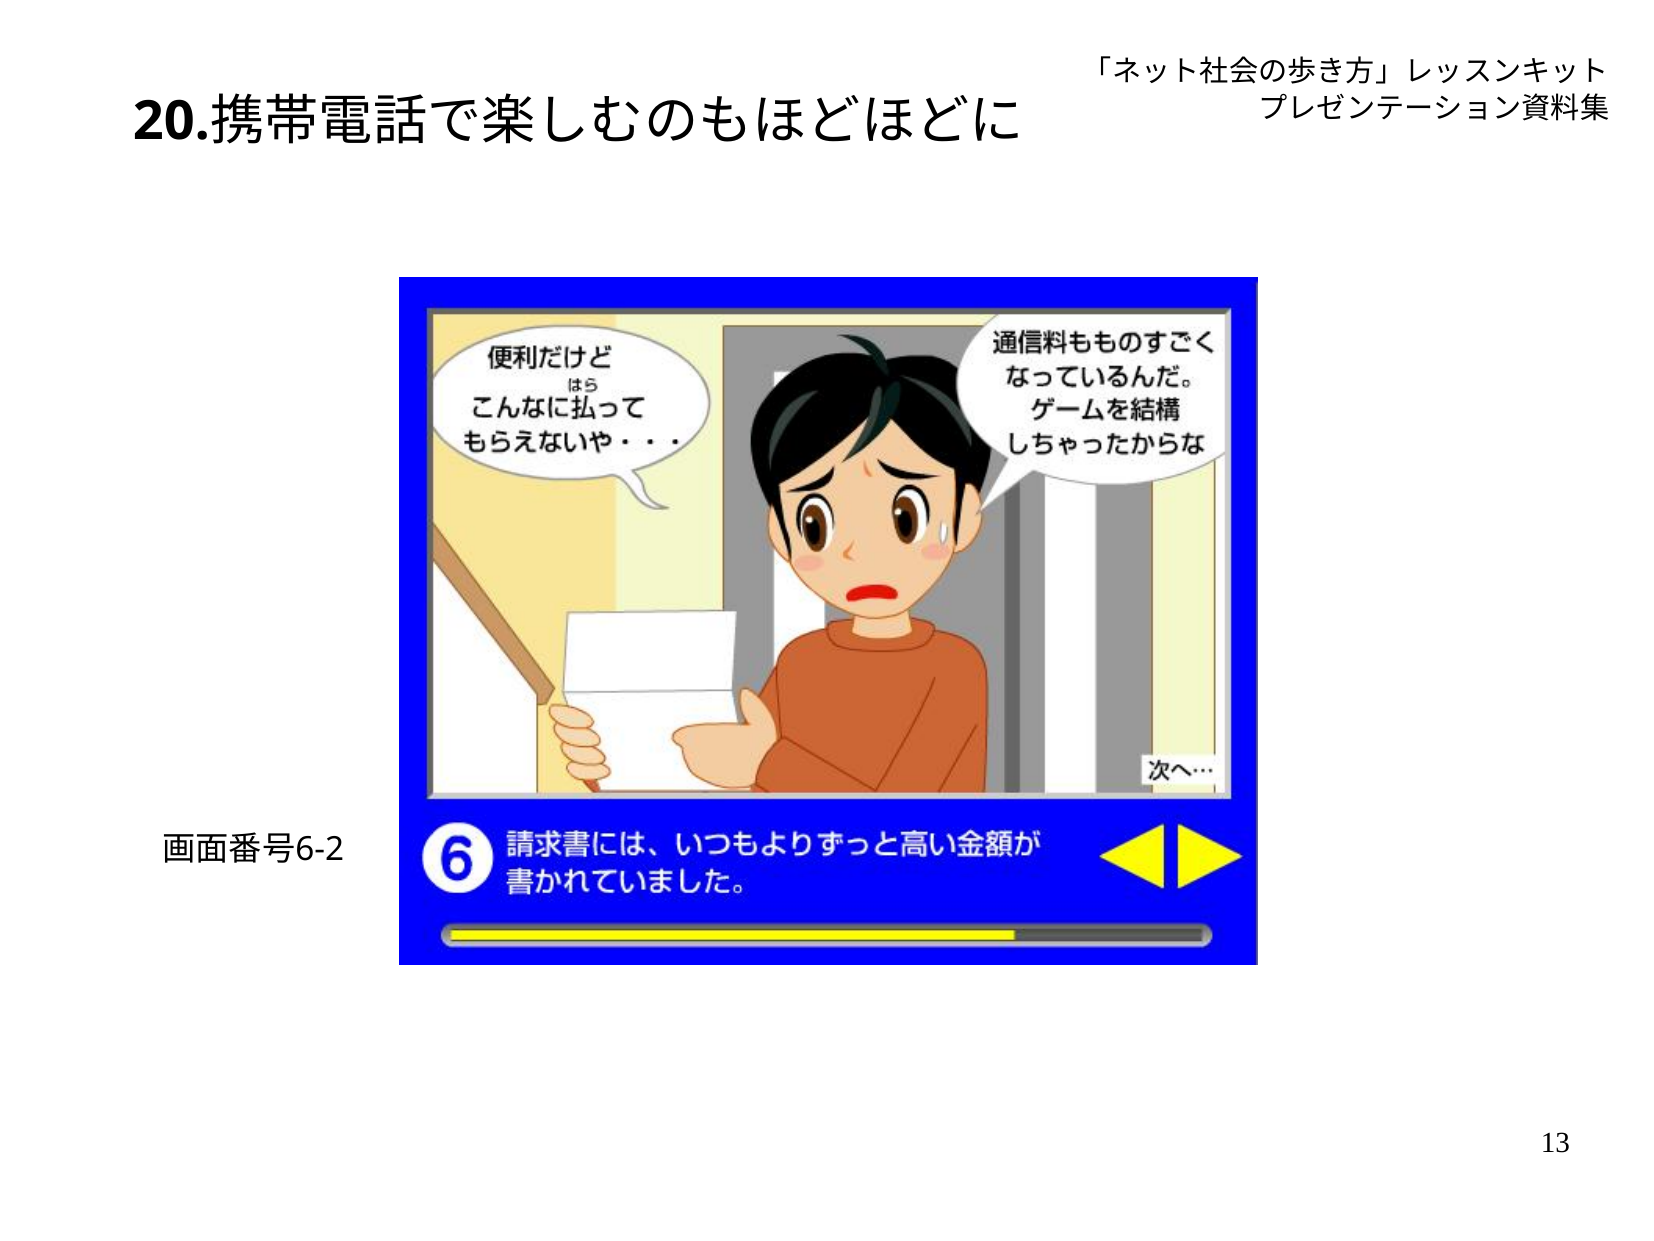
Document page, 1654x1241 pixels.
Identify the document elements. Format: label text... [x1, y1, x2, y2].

text_box 20.携帯電話で楽しむのもほどほどに [118, 88, 1093, 158]
text_box 「ネット社会の歩き方」レッスンキット プレゼンテーション資料集 [1062, 44, 1625, 134]
text_box 画面番号6-2 [147, 826, 384, 875]
picture [399, 277, 1258, 965]
